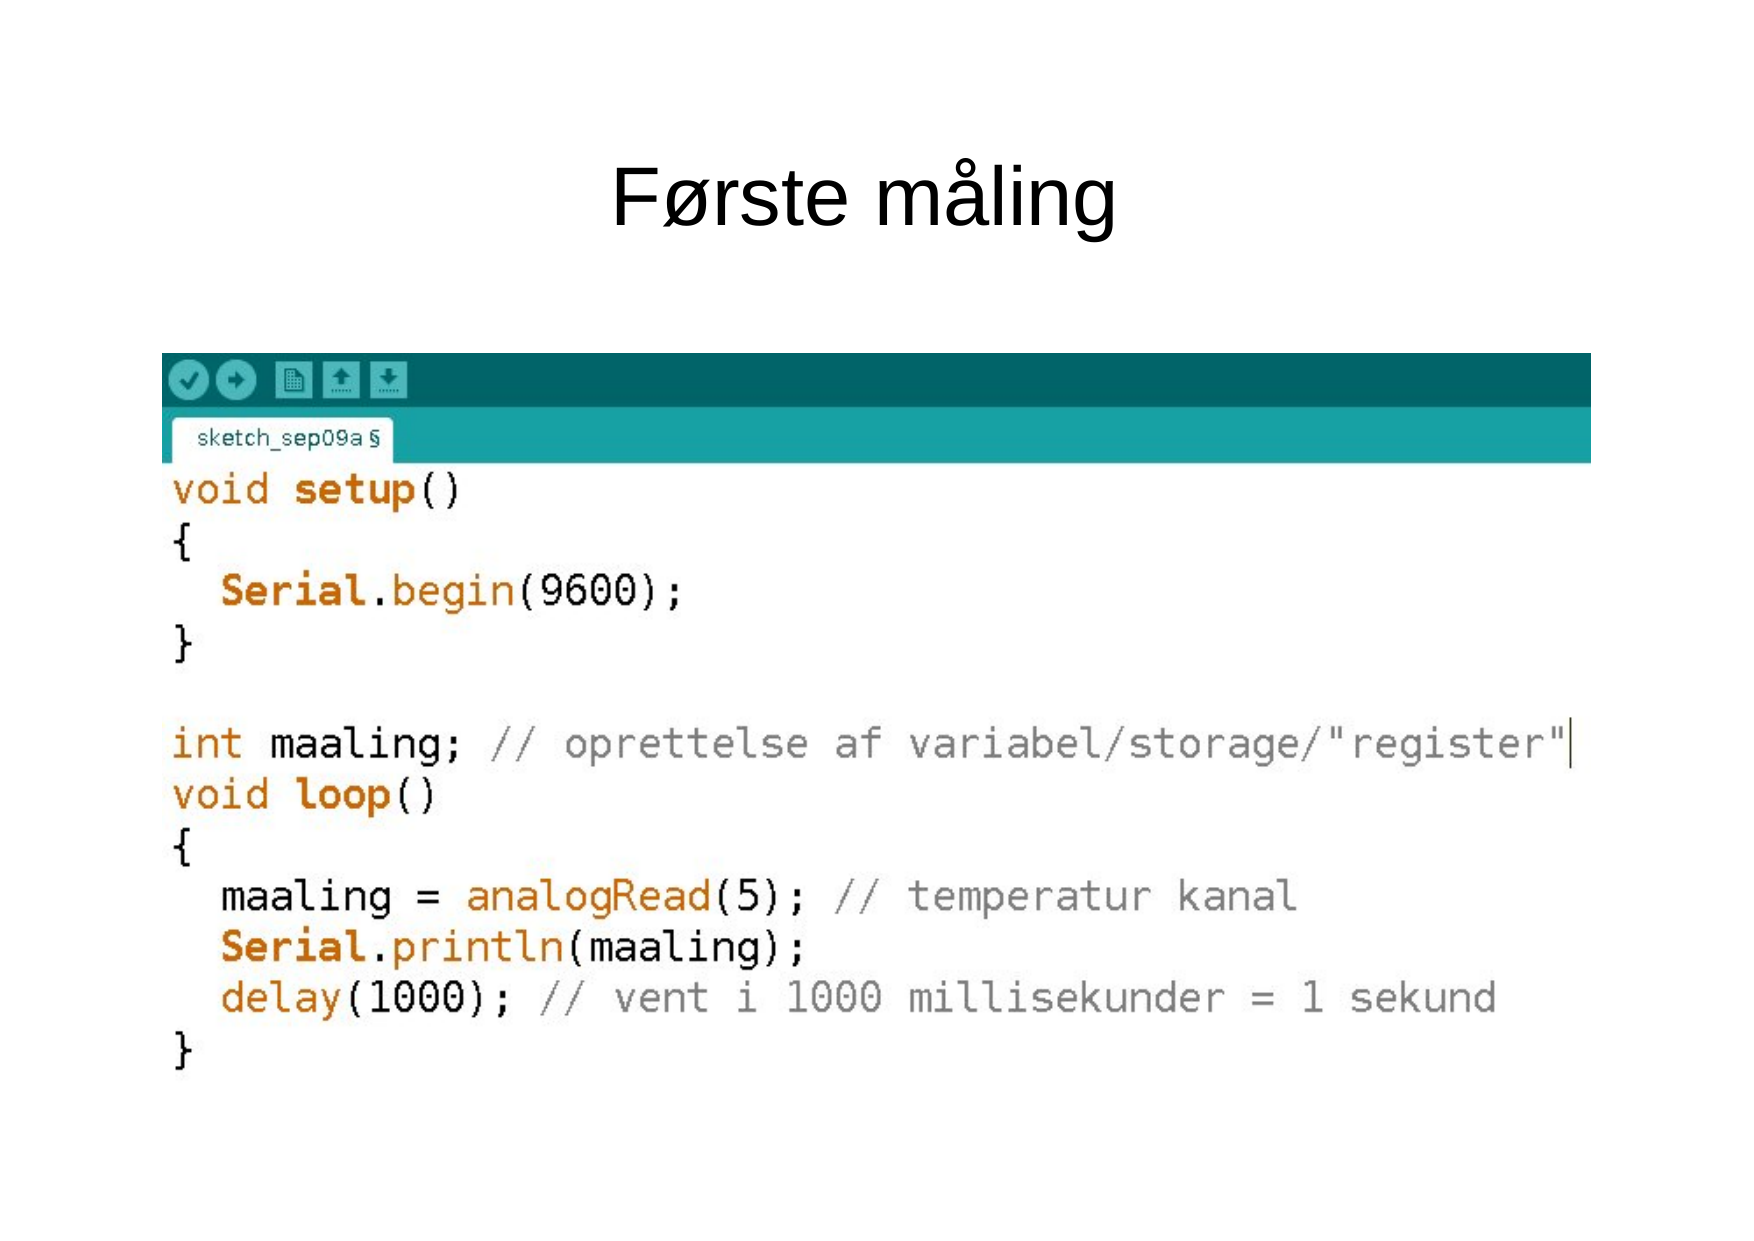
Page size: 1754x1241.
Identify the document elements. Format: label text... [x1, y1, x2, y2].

picture [162, 353, 1591, 1086]
title Første måling [140, 103, 1614, 291]
